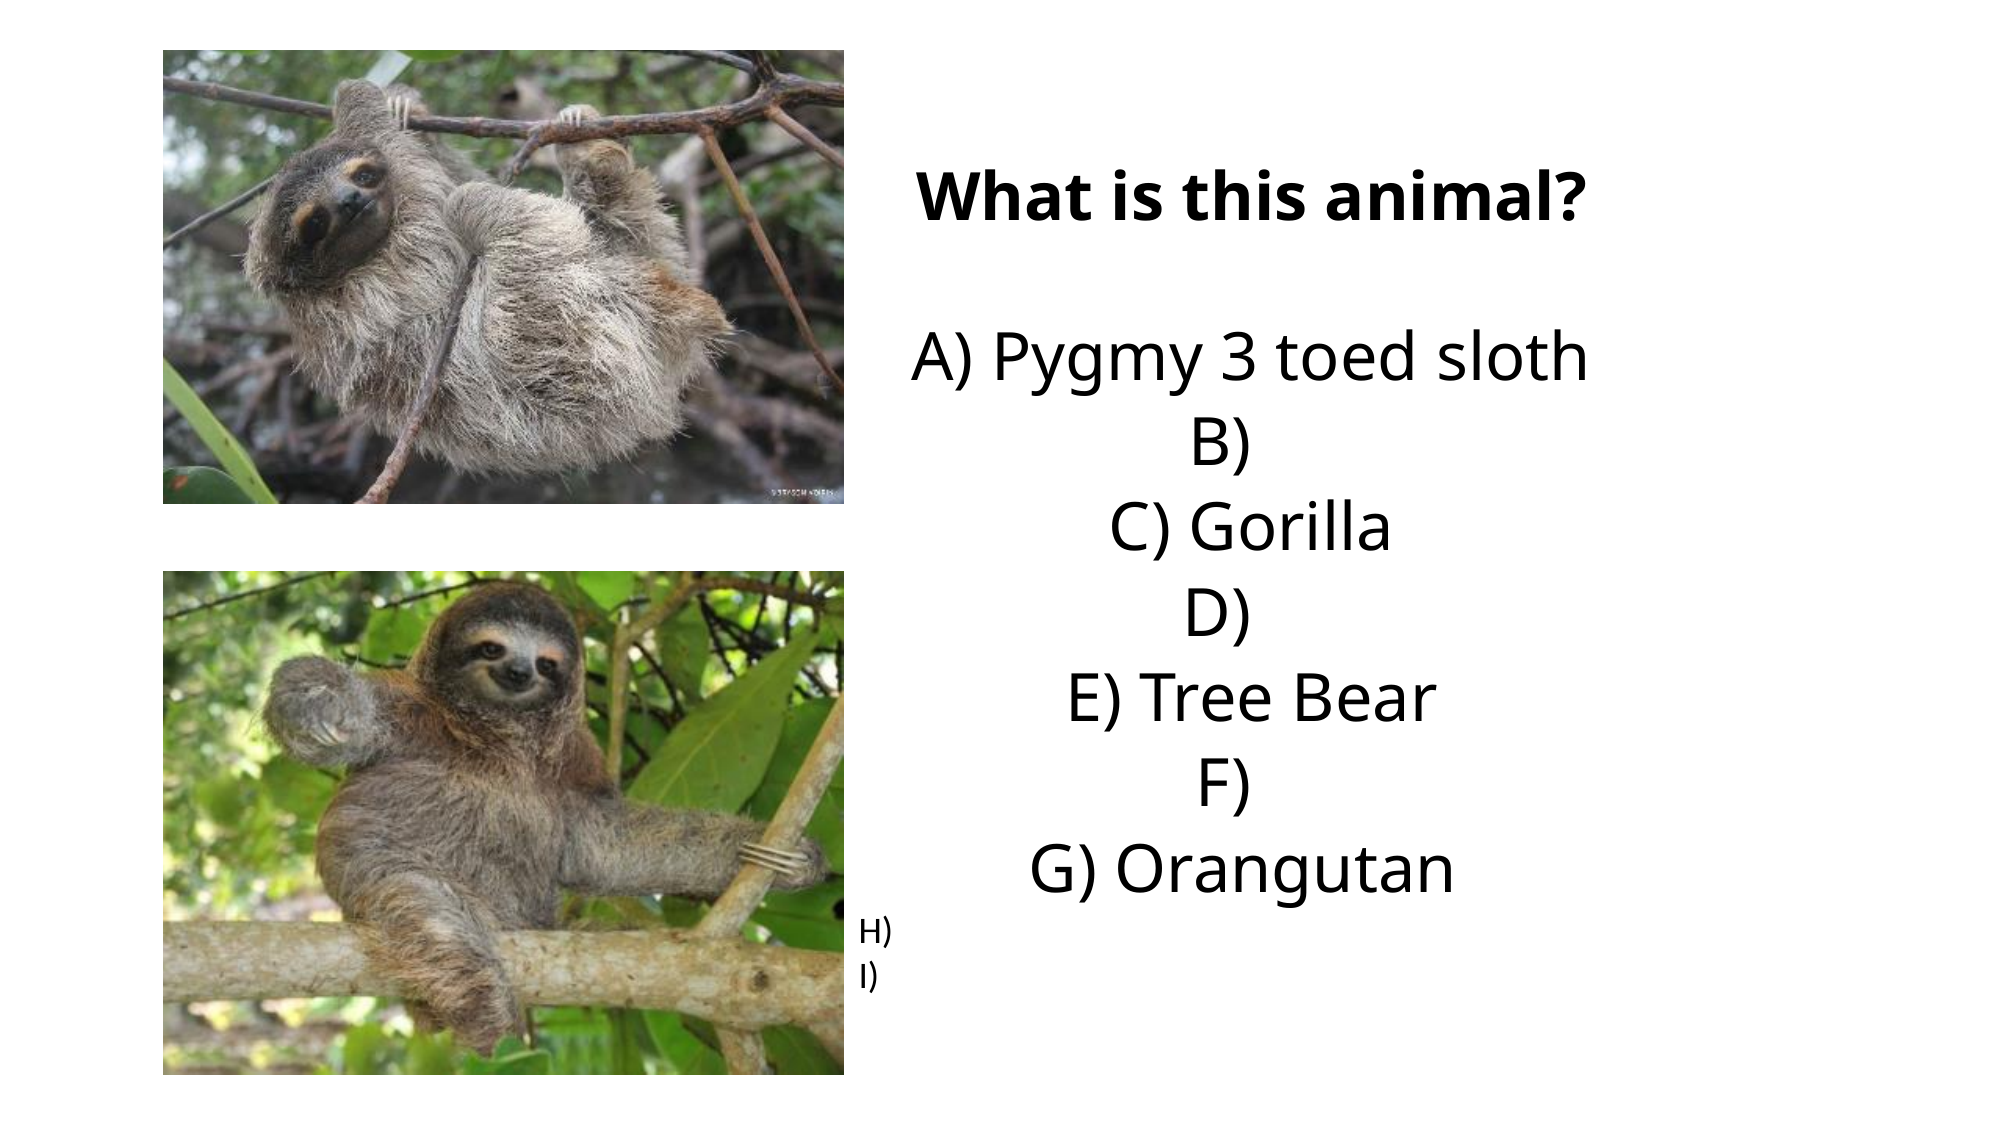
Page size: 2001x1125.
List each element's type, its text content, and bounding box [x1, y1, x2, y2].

picture [163, 571, 844, 1075]
picture [163, 50, 844, 504]
text_box What is this animal? Pygmy 3 toed sloth Gorilla Tree Bear Orangutan [843, 145, 1753, 980]
